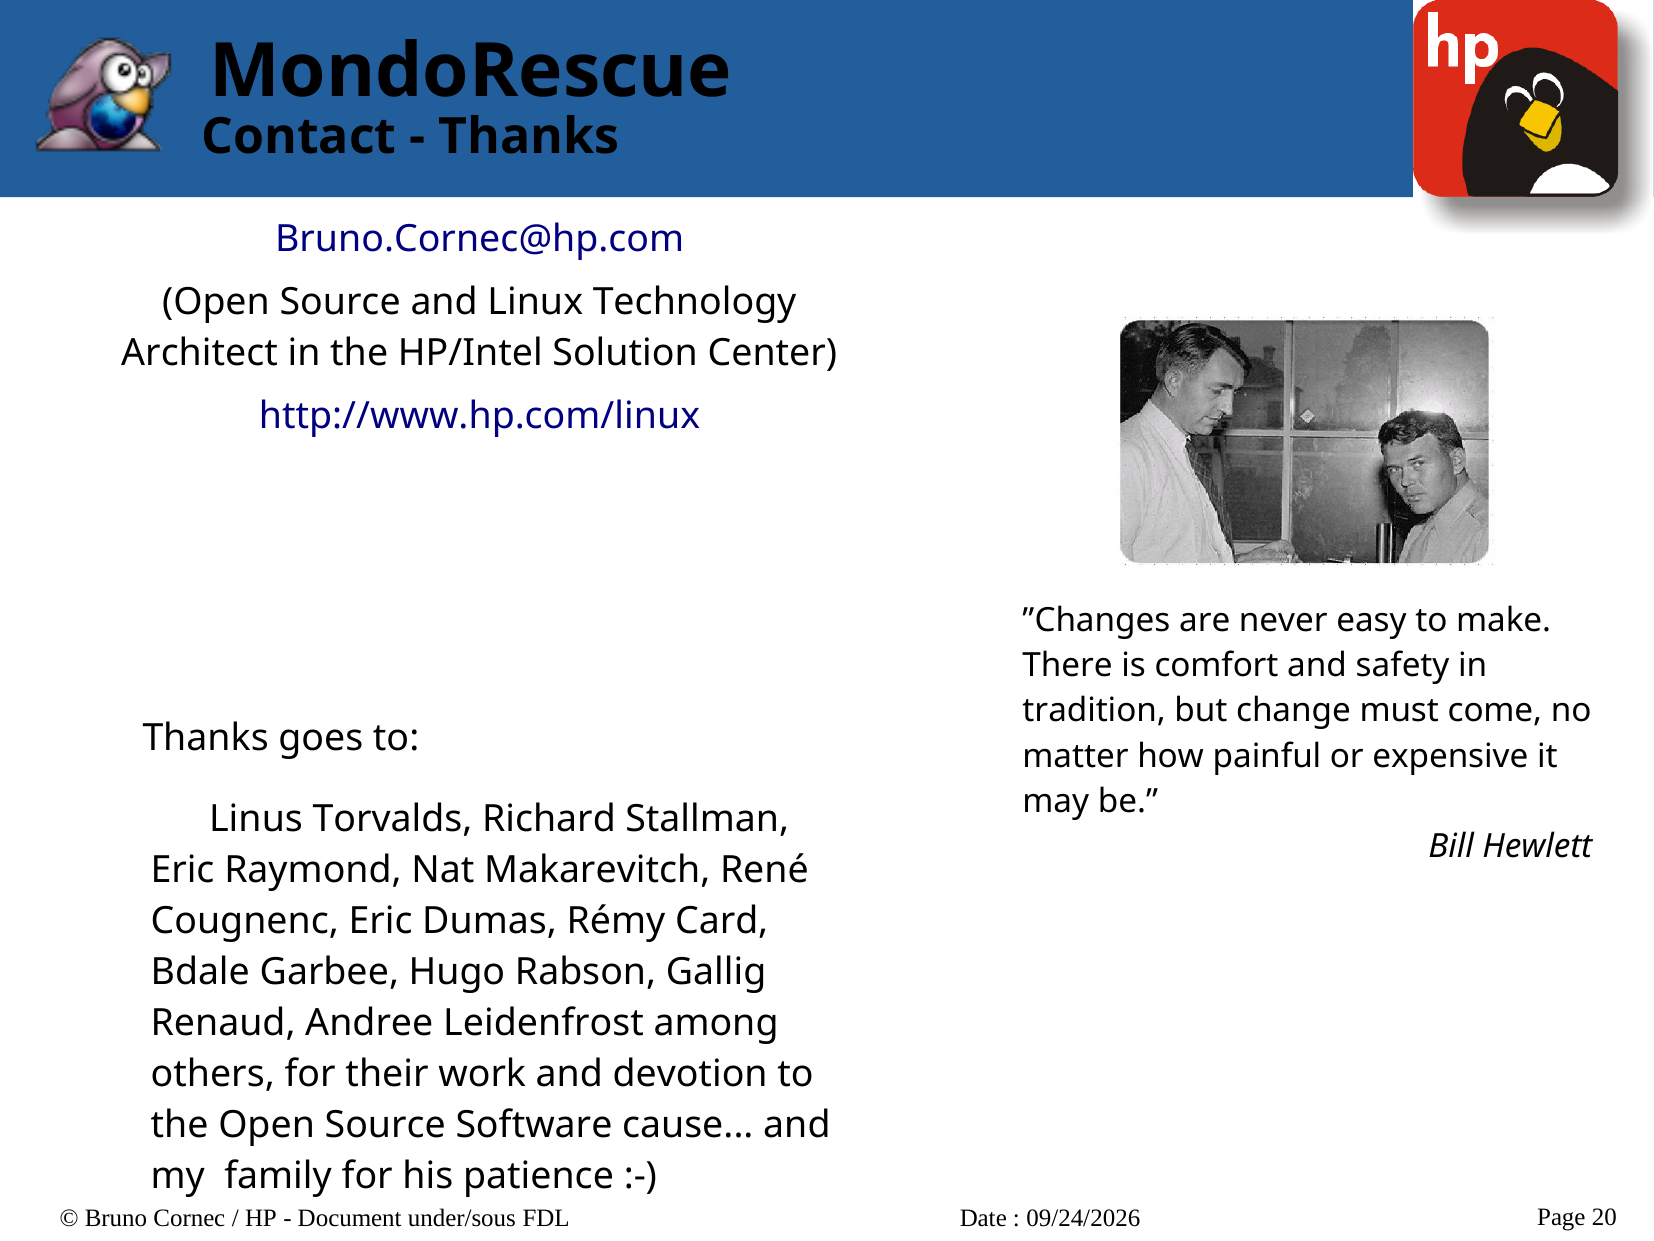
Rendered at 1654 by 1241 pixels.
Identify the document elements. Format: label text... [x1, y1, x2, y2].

picture [0, 0, 211, 199]
text_box ”Changes are never easy to make. There is comfort and safety in tradition, but change must come, no matter how painful or expensive it may be.” Bill Hewlett [1022, 595, 1634, 877]
picture [1413, 0, 1654, 235]
picture [1113, 316, 1496, 568]
title Contact - Thanks [201, 32, 1191, 241]
list Bruno.Cornec@hp.com (Open Source and Linux Technology Architect in the HP/Intel Solution Center) http://www.hp.com/linux Thanks goes to: Linus Torvalds, Richard Stallman, Eric Raymond, Nat Makarevitch, René Cougnenc, Eric Dumas, Rémy Card, Bdale Garbee, Hugo Rabson, Gallig Renaud, Andree Leidenfrost among others, for their work and devotion to the Open Source Software cause... and my family for his patience :-) [20, 211, 856, 1189]
